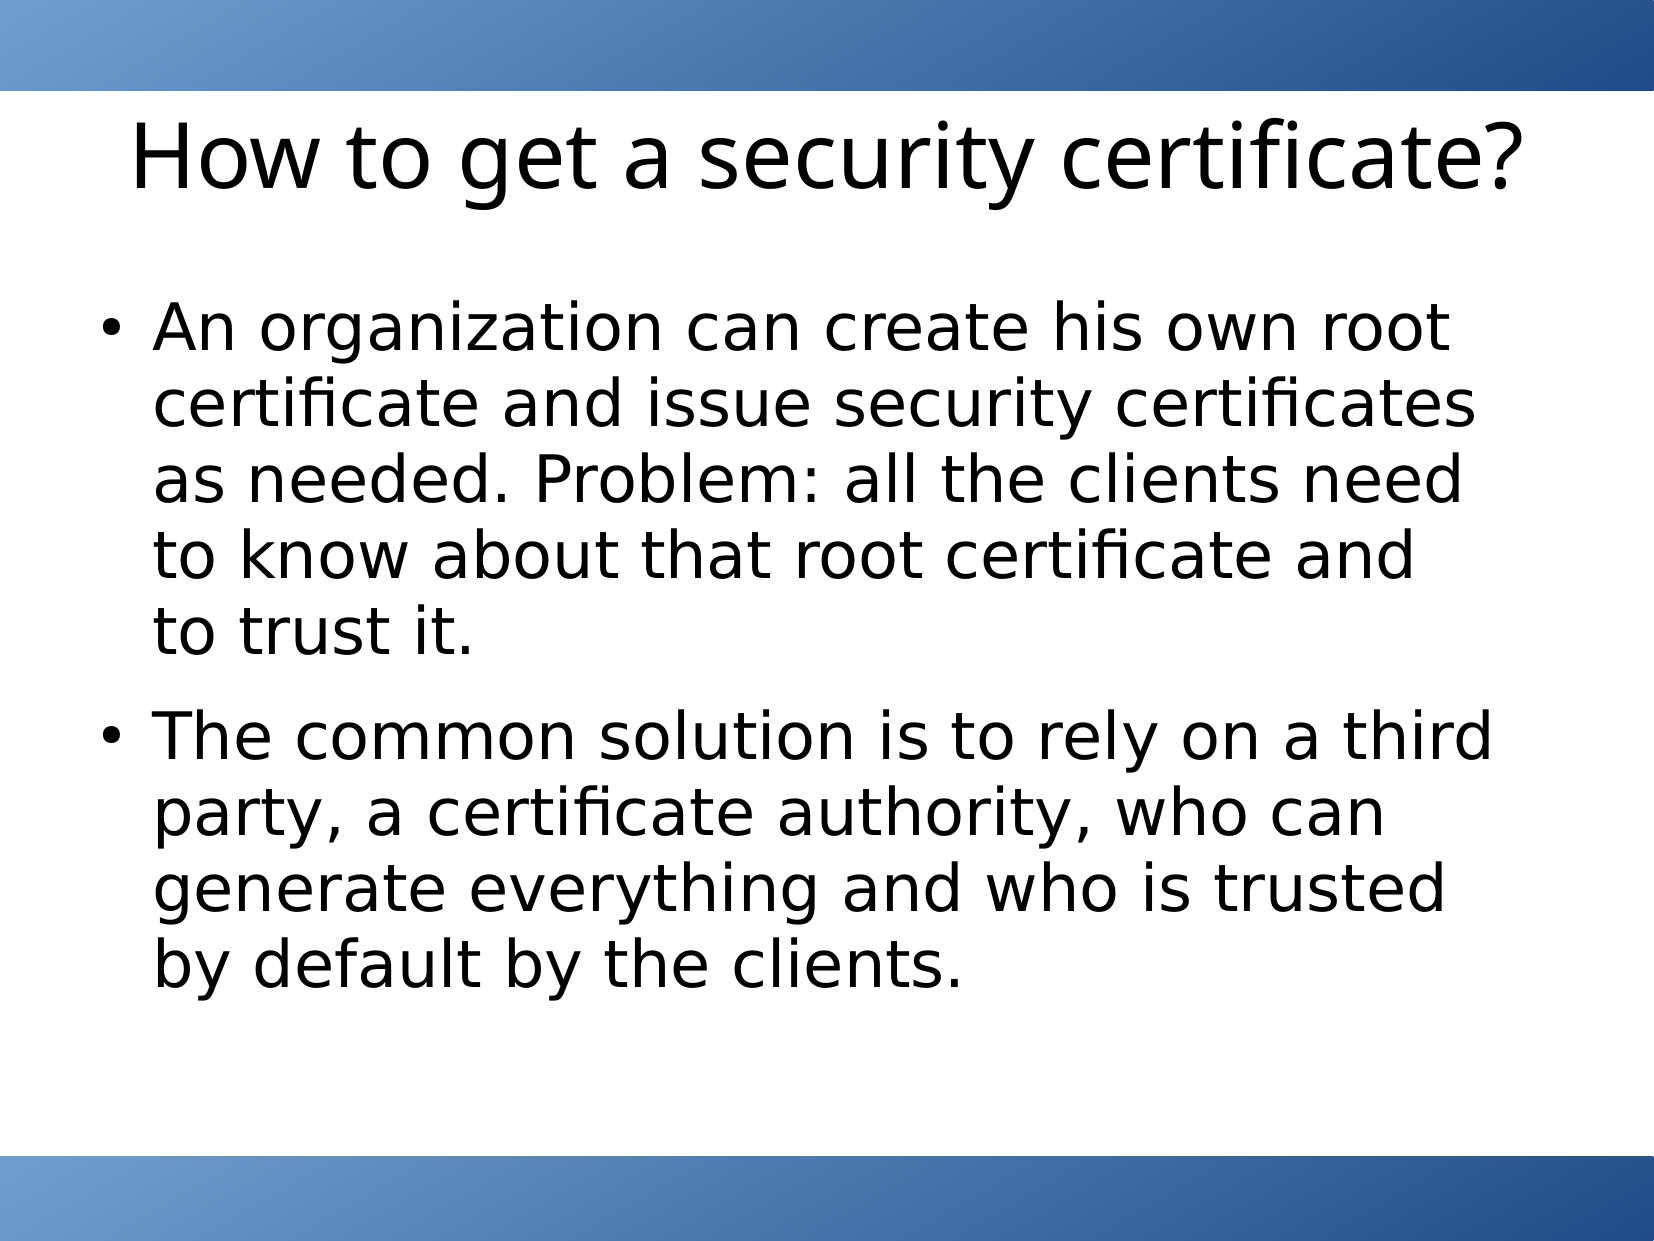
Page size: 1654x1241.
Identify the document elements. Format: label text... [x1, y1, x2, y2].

title How to get a security certificate? [82, 49, 1571, 257]
list An organization can create his own root certificate and issue security certificates as needed. Problem: all the clients need to know about that root certificate and to trust it. The common solution is to rely on a third party, a certificate authority, who can generate everything and who is trusted by default by the clients. [82, 290, 1571, 1010]
